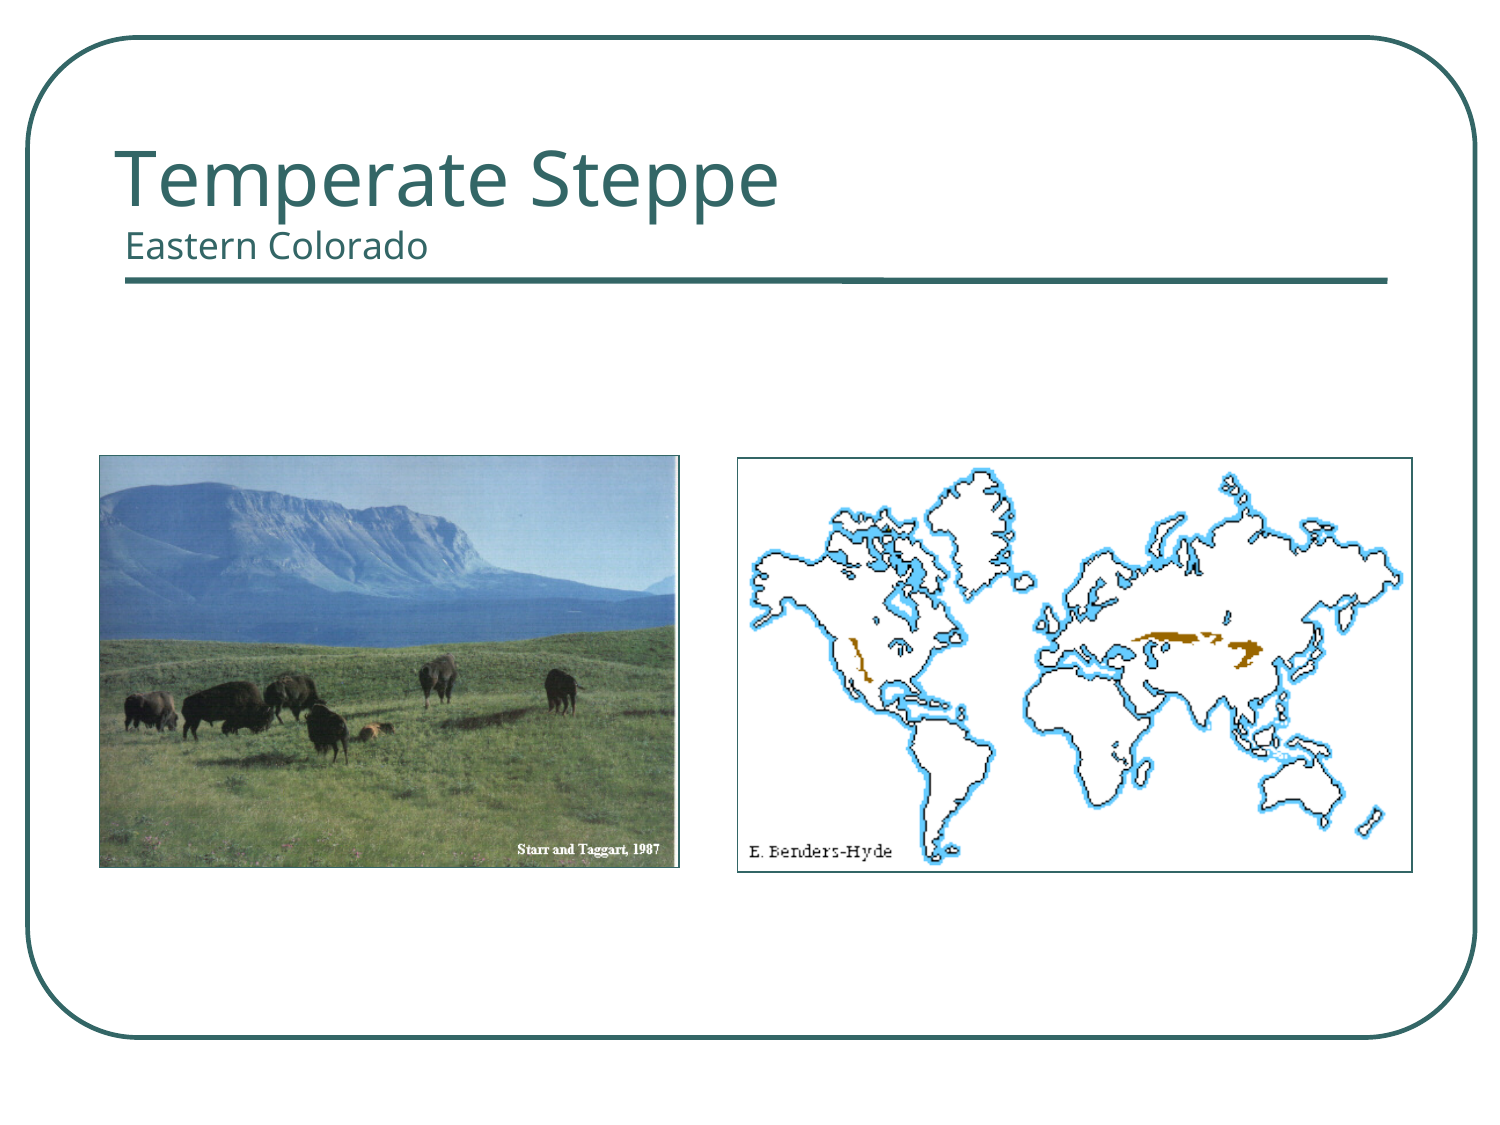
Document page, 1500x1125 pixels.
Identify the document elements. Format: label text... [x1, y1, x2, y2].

picture [100, 456, 679, 867]
picture [738, 458, 1412, 872]
title Temperate Steppe Eastern Colorado [100, 87, 1388, 275]
